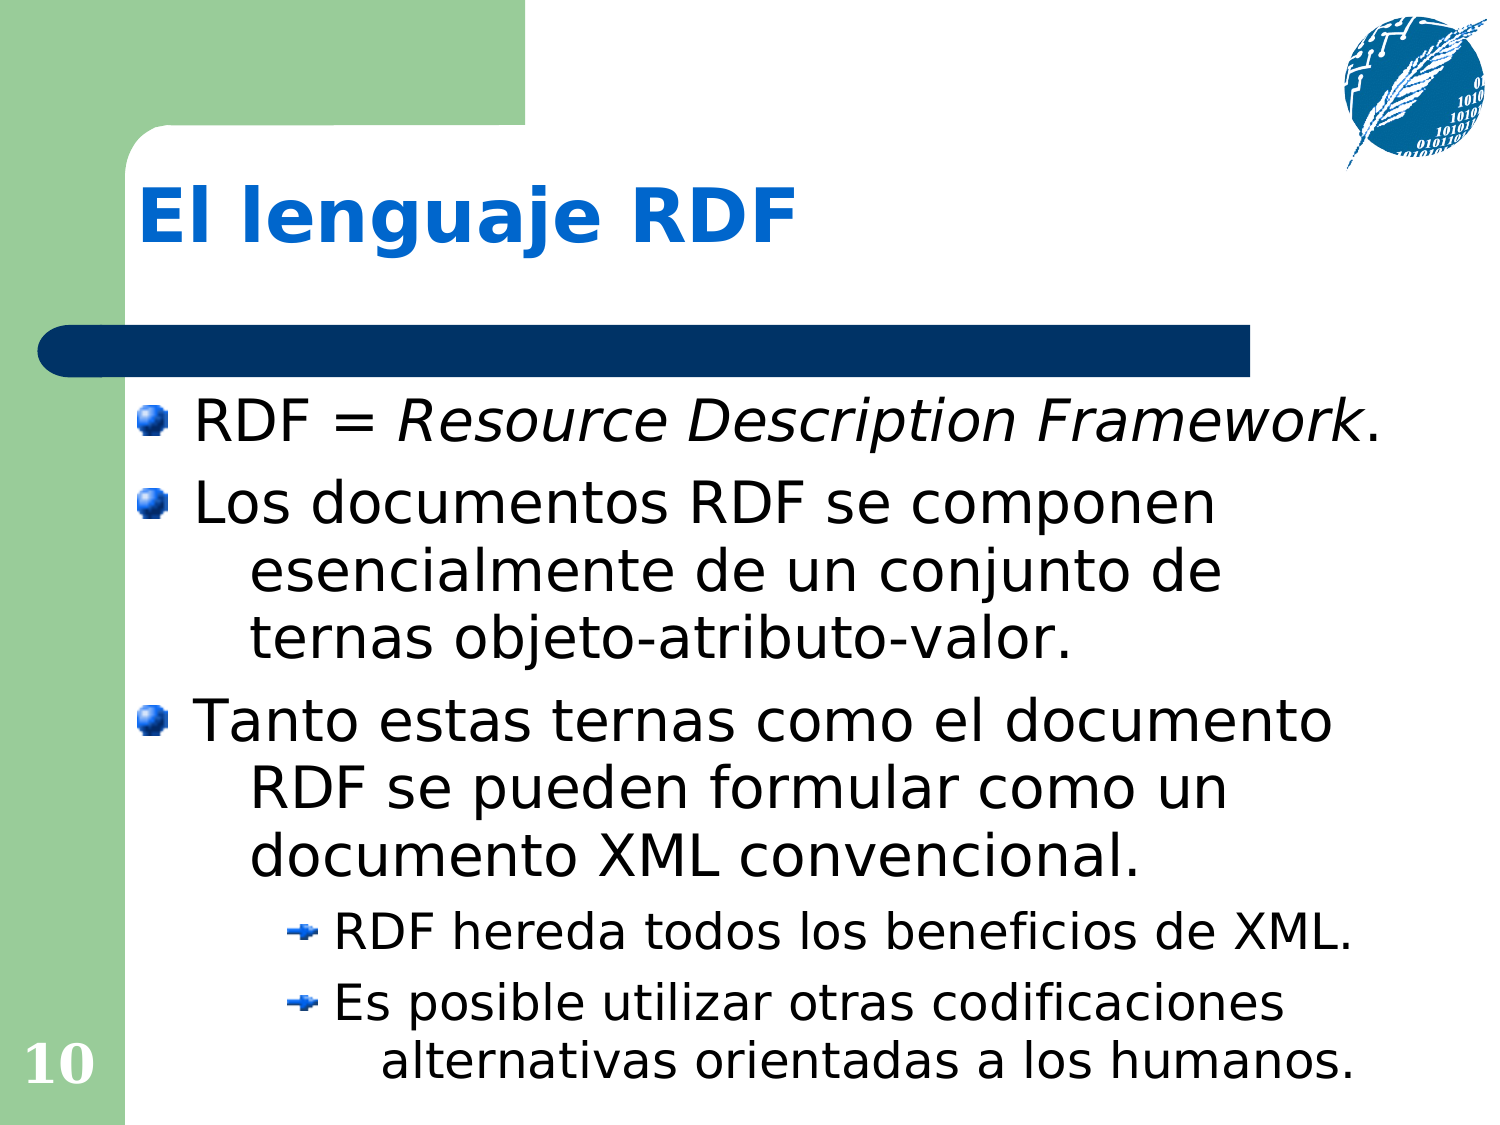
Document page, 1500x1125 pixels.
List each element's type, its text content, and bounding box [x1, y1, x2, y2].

picture [1427, 138, 1431, 148]
picture [1341, 15, 1487, 172]
picture [1433, 139, 1440, 147]
picture [1436, 127, 1450, 136]
picture [1416, 140, 1425, 149]
title El lenguaje RDF [136, 135, 1413, 302]
list RDF = Resource Description Framework. Los documentos RDF se componen esencialmente de un conjunto de ternas objeto-atributo-valor. Tanto estas ternas como el documento RDF se pueden formular como un documento XML convencional. RDF hereda todos los beneficios de XML. Es posible utilizar otras codificaciones alternativas orientadas a los humanos. [137, 387, 1400, 1091]
